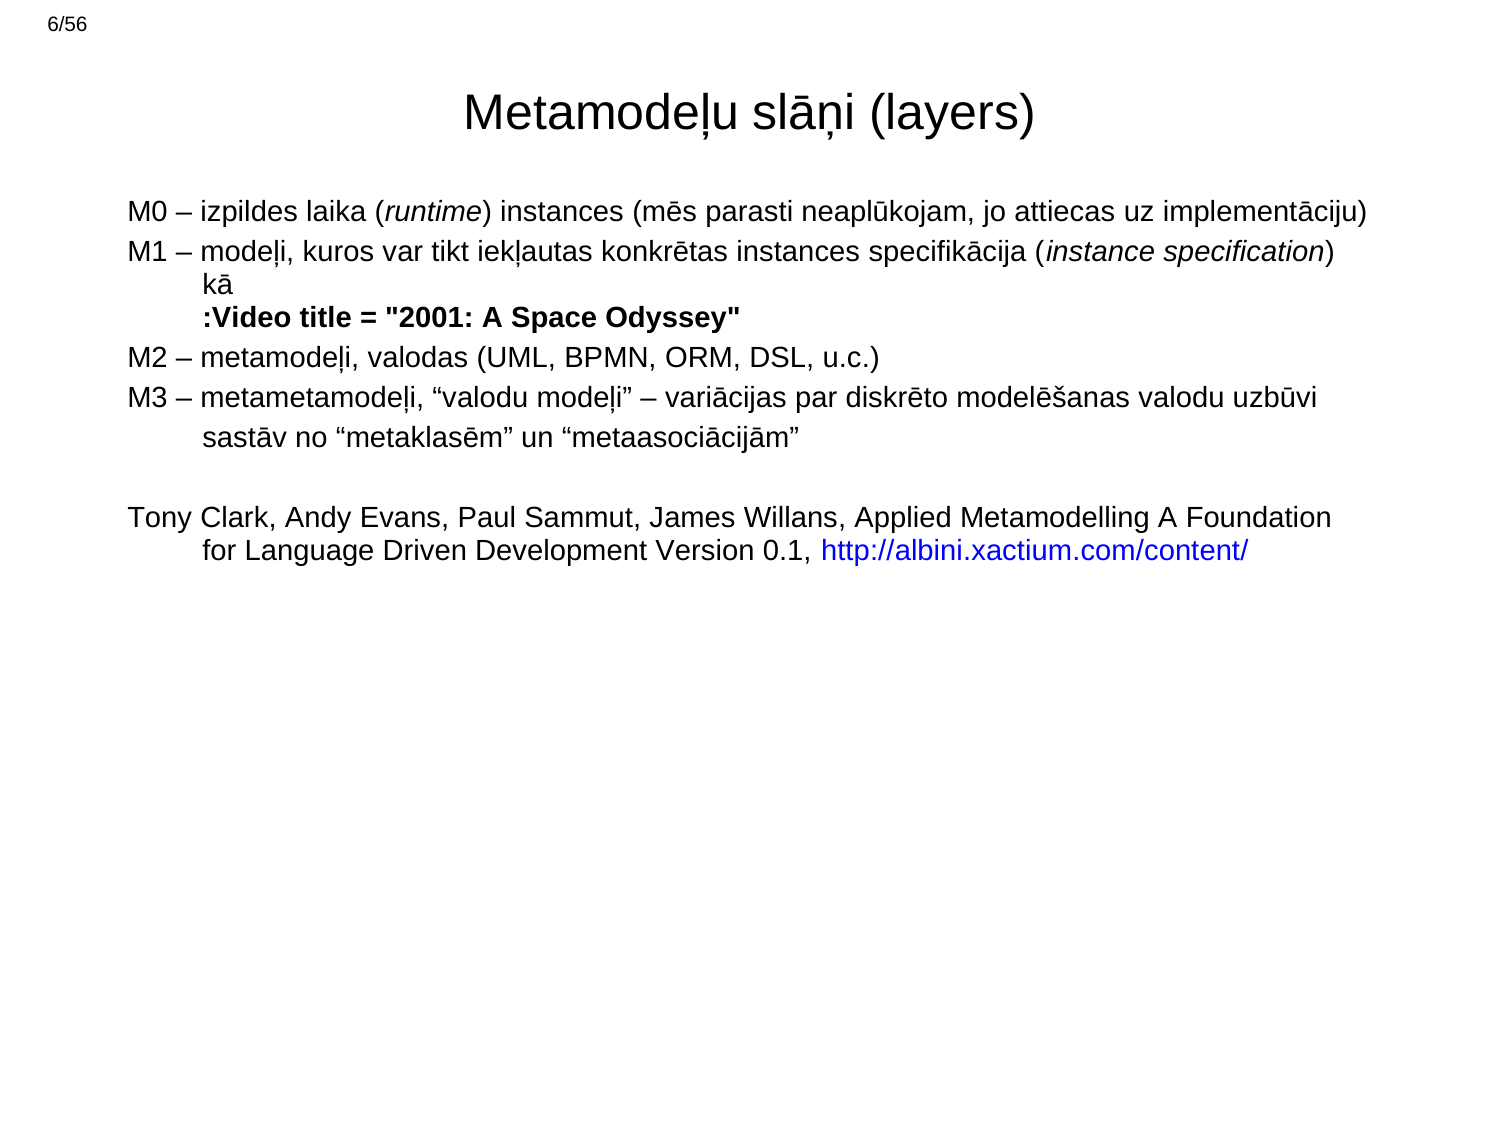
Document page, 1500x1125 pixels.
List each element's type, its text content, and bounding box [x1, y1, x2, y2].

title Metamodeļu slāņi (layers) [112, 62, 1388, 163]
list M0 – izpildes laika (runtime) instances (mēs parasti neaplūkojam, jo attiecas uz implementāciju) M1 – modeļi, kuros var tikt iekļautas konkrētas instances specifikācija (instance specification) kā :Video title = "2001: A Space Odyssey" M2 – metamodeļi, valodas (UML, BPMN, ORM, DSL, u.c.) M3 – metametamodeļi, “valodu modeļi” – variācijas par diskrēto modelēšanas valodu uzbūvi sastāv no “metaklasēm” un “metaasociācijām” Tony Clark, Andy Evans, Paul Sammut, James Willans, Applied Metamodelling A Foundation for Language Driven Development Version 0.1, http://albini.xactium.com/content/ [112, 187, 1388, 1001]
